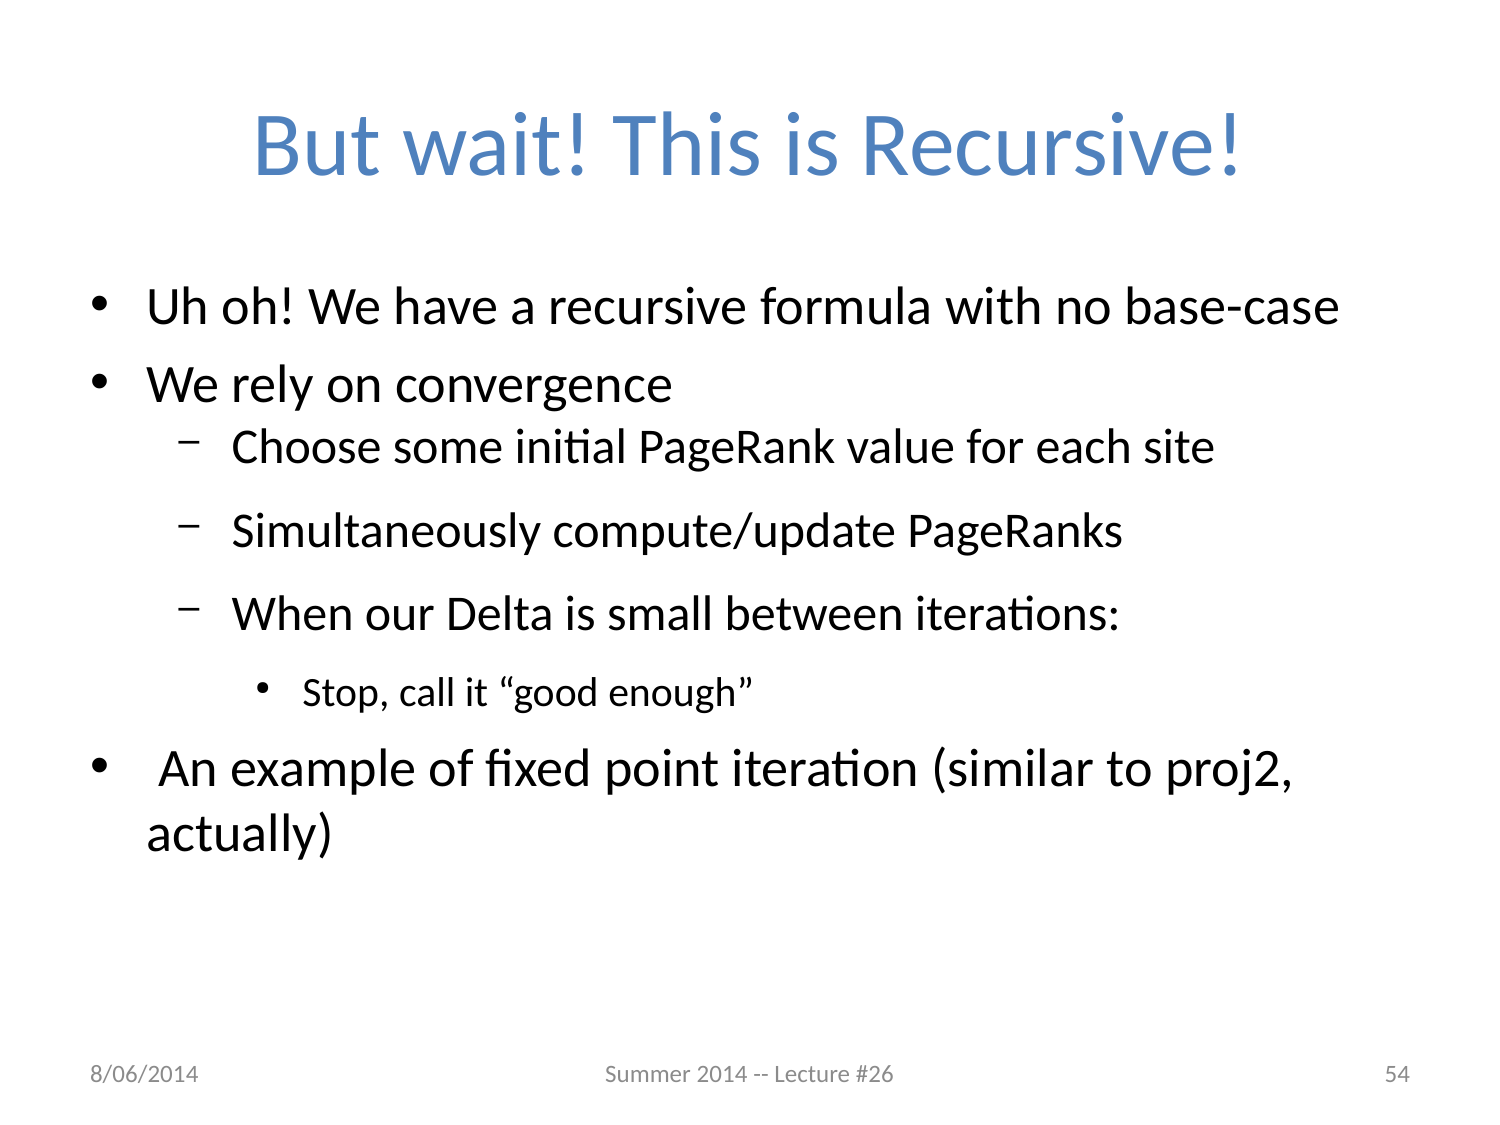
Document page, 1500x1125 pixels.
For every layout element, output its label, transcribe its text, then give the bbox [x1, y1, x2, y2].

slide_number 8/06/2014 [75, 1042, 425, 1103]
list Uh oh! We have a recursive formula with no base-case We rely on convergence Choose some initial PageRank value for each site Simultaneously compute/update PageRanks When our Delta is small between iterations: Stop, call it “good enough” An example of fixed point iteration (similar to proj2, actually) [75, 262, 1425, 1005]
title But wait! This is Recursive! [75, 45, 1425, 233]
slide_number <number> [1074, 1042, 1425, 1103]
footer Summer 2014 -- Lecture #26 [512, 1042, 988, 1103]
